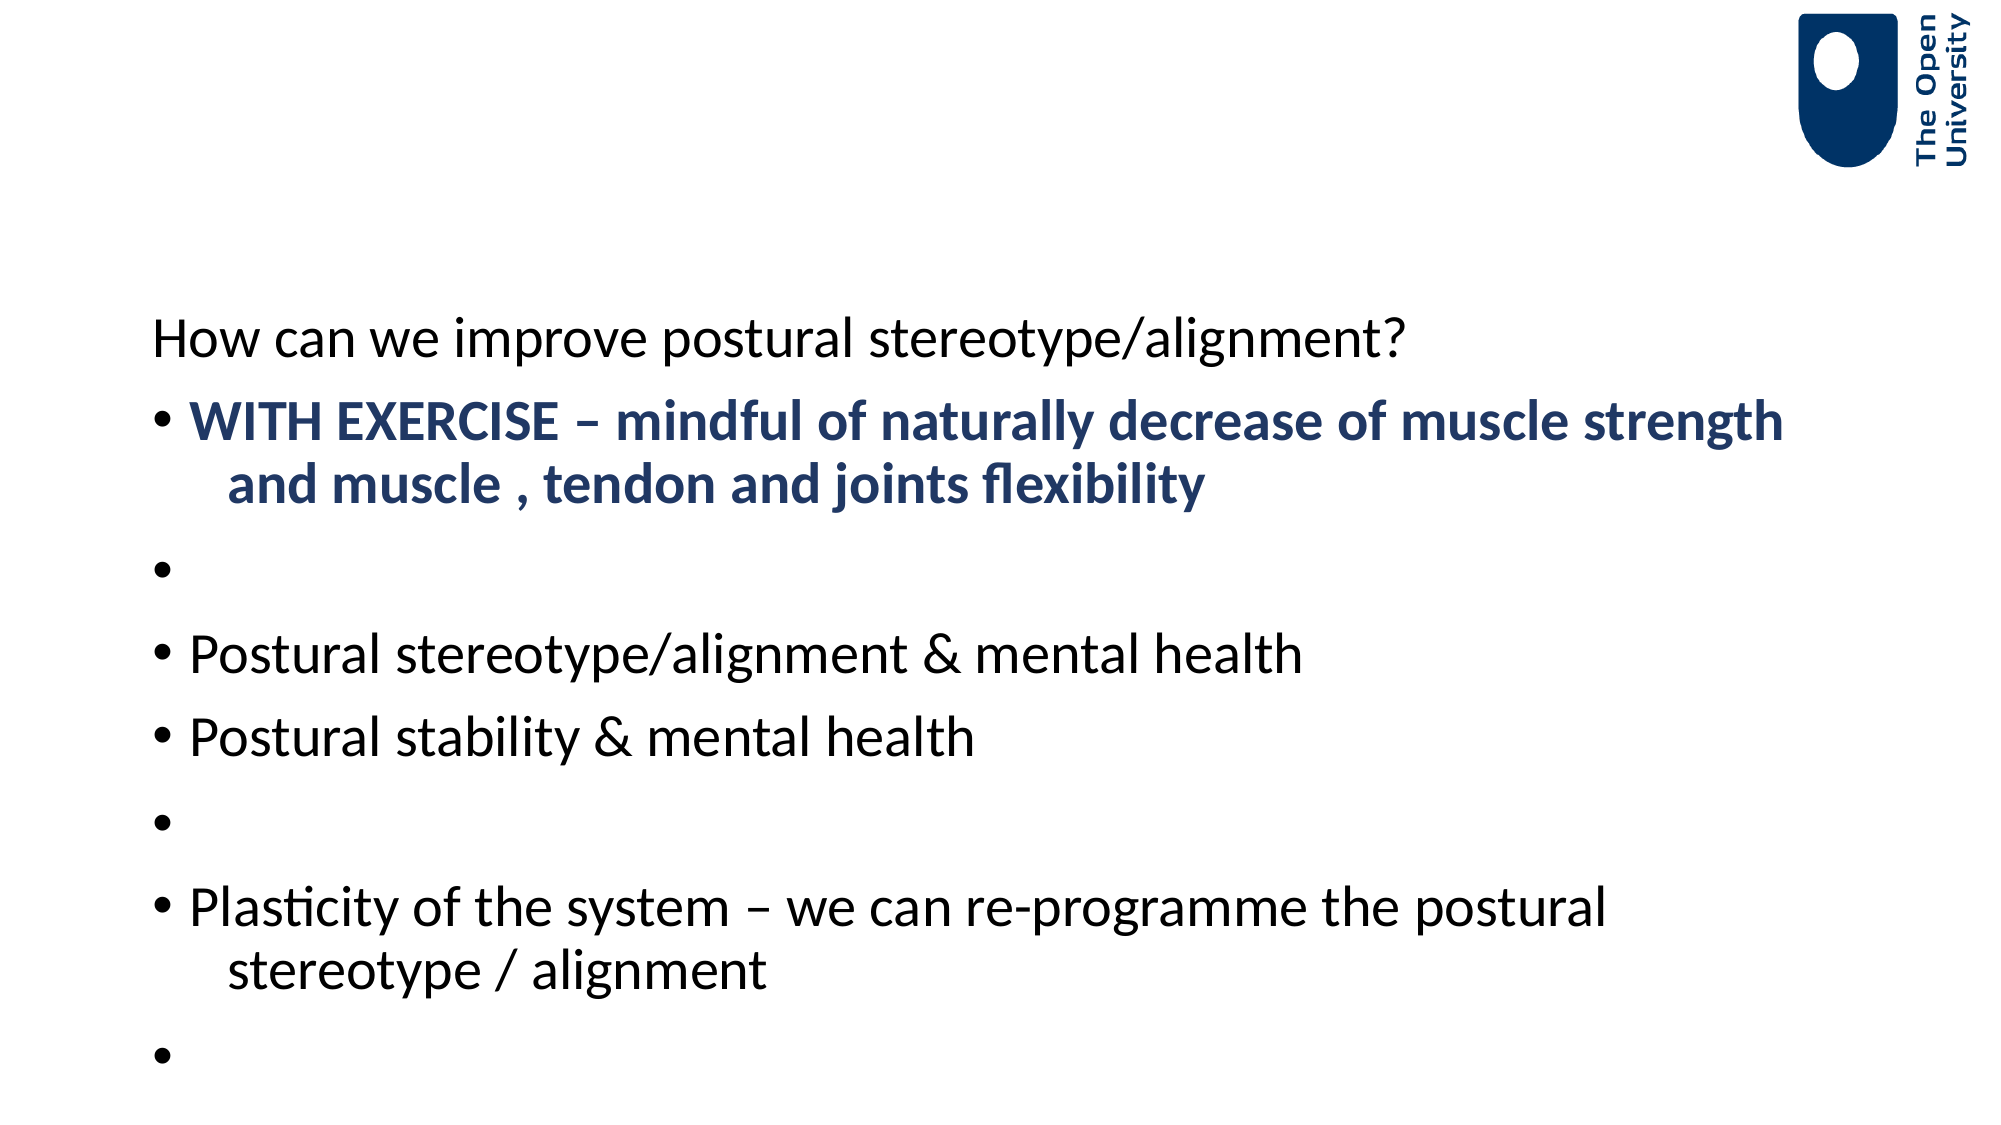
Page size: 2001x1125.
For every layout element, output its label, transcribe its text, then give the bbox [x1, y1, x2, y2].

list How can we improve postural stereotype/alignment? WITH EXERCISE – mindful of naturally decrease of muscle strength and muscle , tendon and joints flexibility Postural stereotype/alignment & mental health Postural stability & mental health Plasticity of the system – we can re-programme the postural stereotype / alignment [137, 299, 1863, 1014]
picture [1797, 10, 1971, 170]
